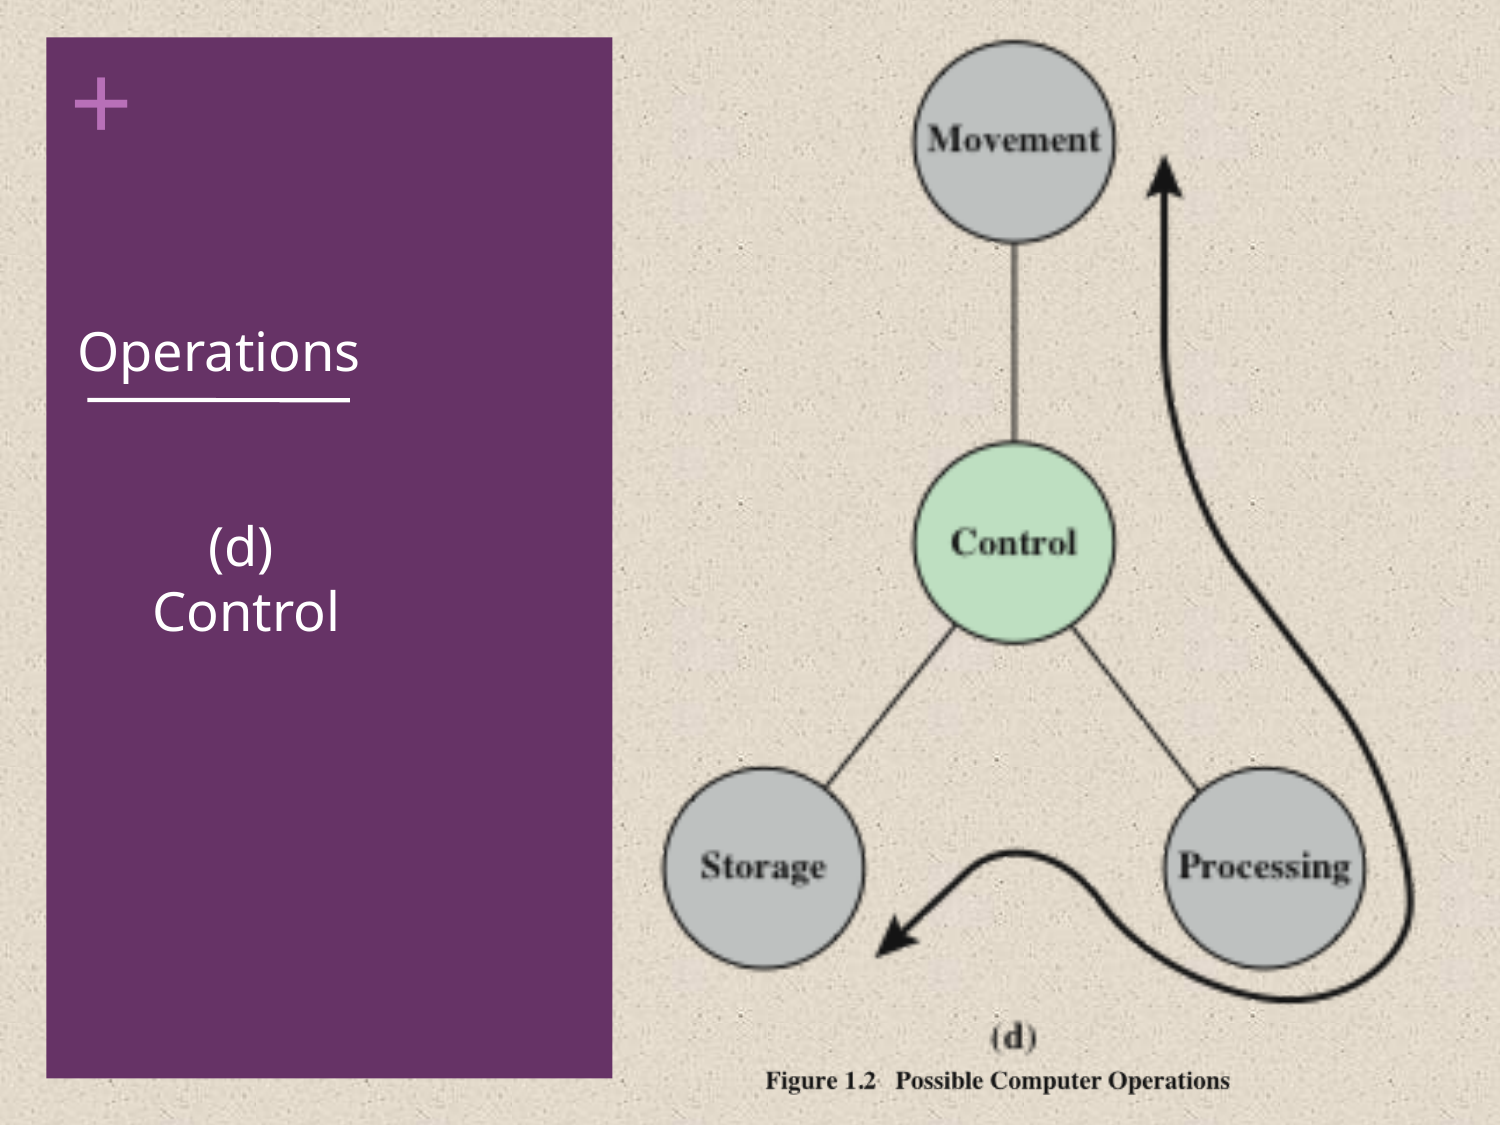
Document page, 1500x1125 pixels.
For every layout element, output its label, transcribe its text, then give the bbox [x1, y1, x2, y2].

title Operations (d) Control [62, 137, 597, 650]
picture [0, 0, 1500, 1125]
